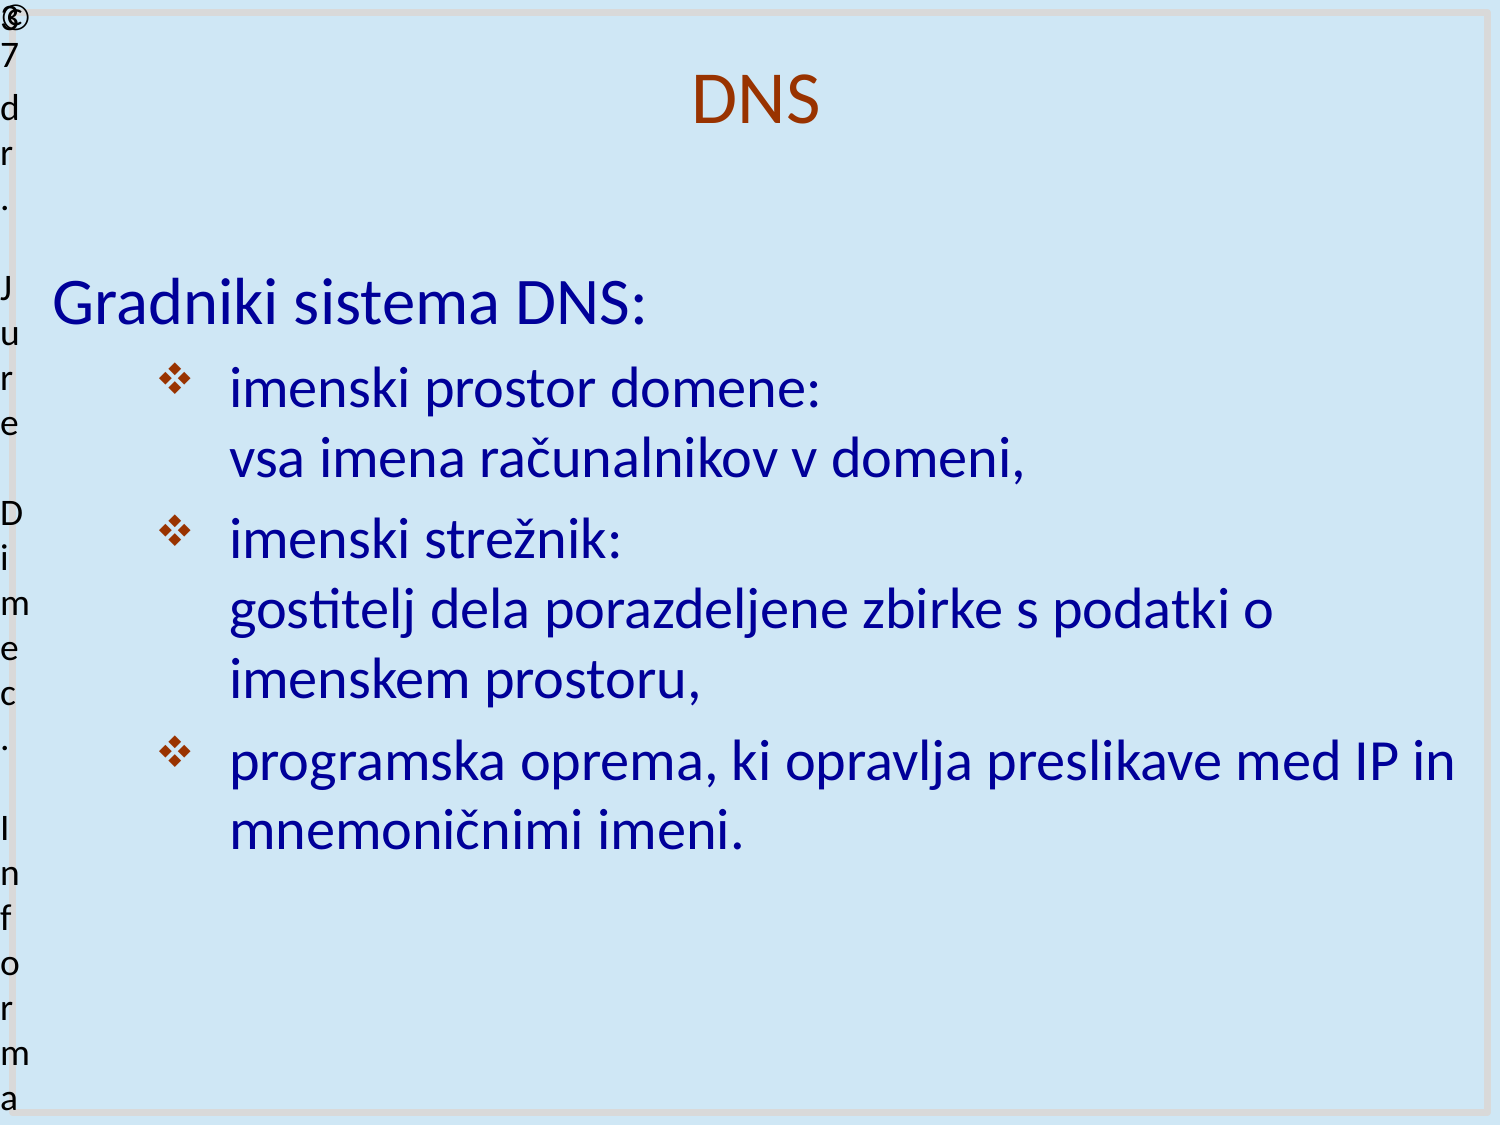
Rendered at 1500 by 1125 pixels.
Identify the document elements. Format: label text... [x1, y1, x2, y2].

list Gradniki sistema DNS: imenski prostor domene: vsa imena računalnikov v domeni, imenski strežnik: gostitelj dela porazdeljene zbirke s podatki o imenskem prostoru, programska oprema, ki opravlja preslikave med IP in mnemoničnimi imeni. [37, 249, 1475, 1050]
title DNS [37, 37, 1475, 150]
